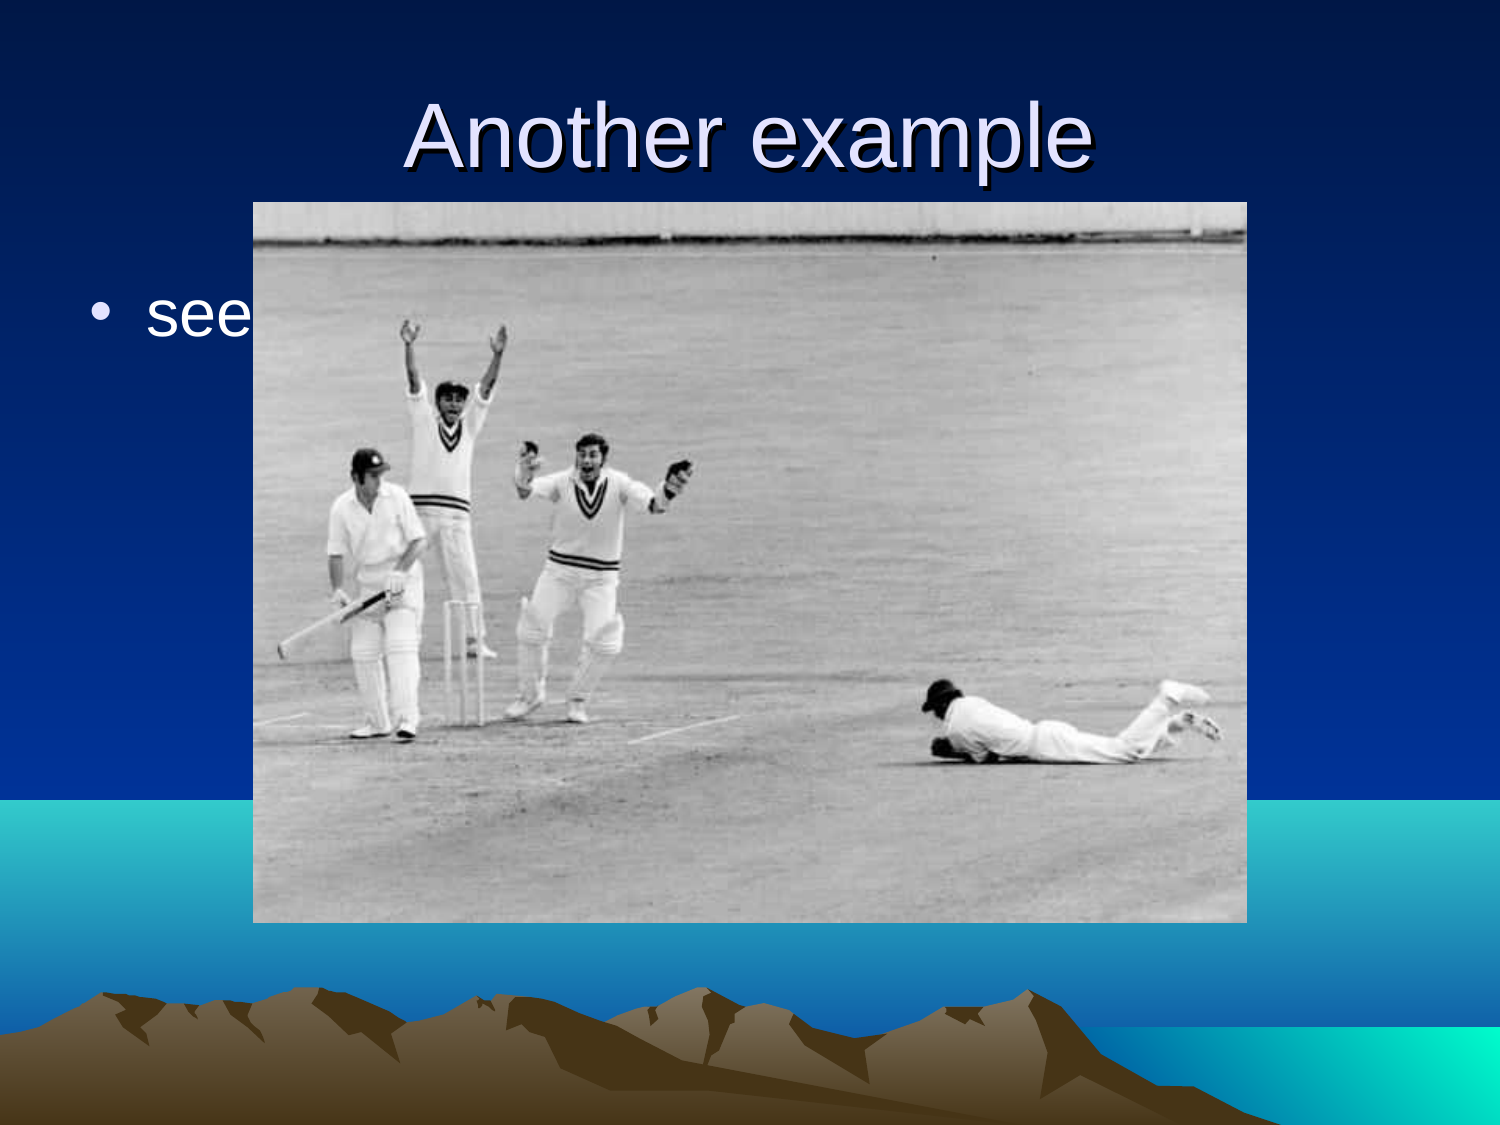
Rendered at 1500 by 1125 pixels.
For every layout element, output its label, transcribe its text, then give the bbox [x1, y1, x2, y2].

list see [75, 262, 1426, 1001]
picture [253, 202, 1247, 923]
title Another example [75, 37, 1426, 225]
